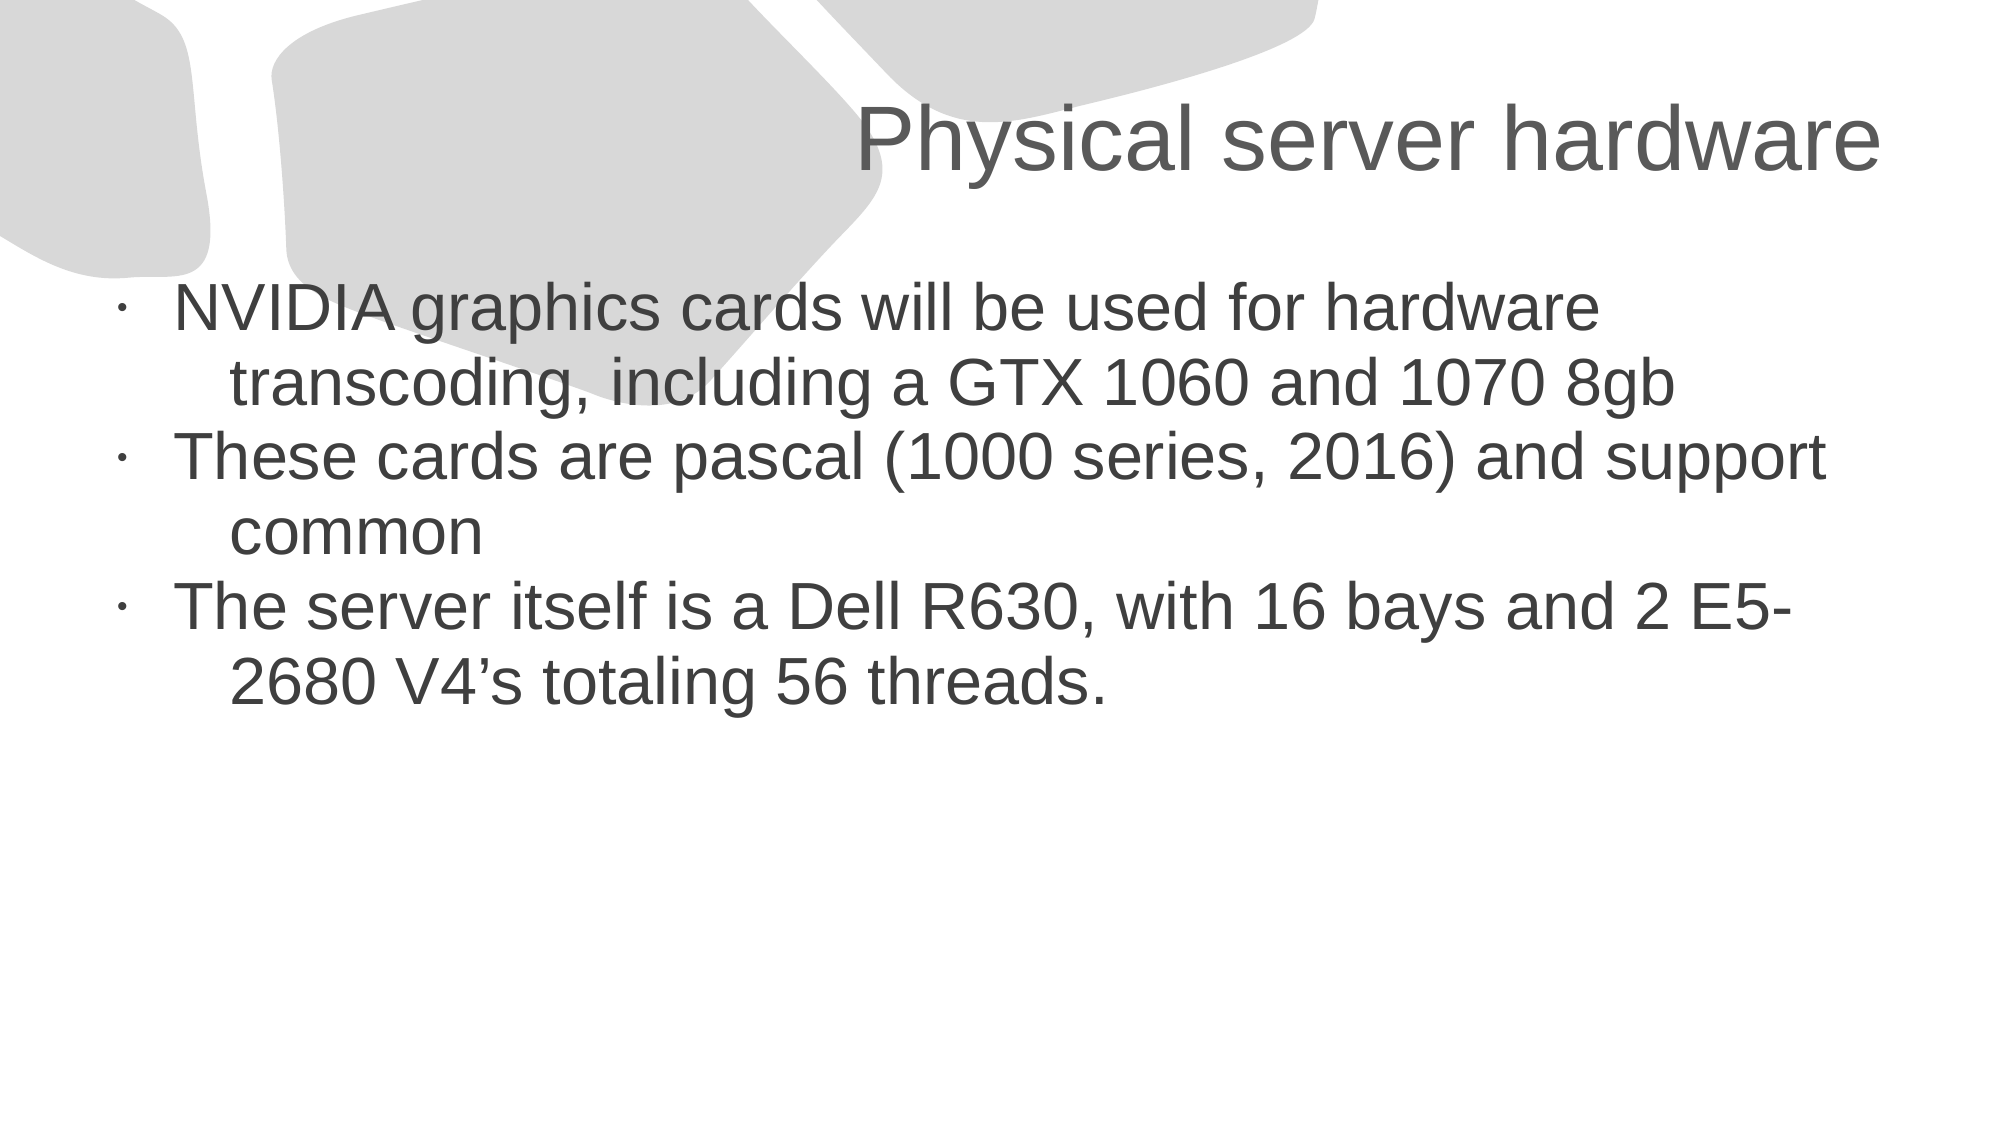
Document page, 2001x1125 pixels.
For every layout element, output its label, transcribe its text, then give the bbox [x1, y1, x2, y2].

title Physical server hardware [99, 45, 1900, 233]
list NVIDIA graphics cards will be used for hardware transcoding, including a GTX 1060 and 1070 8gb These cards are pascal (1000 series, 2016) and support common The server itself is a Dell R630, with 16 bays and 2 E5-2680 V4’s totaling 56 threads. [99, 262, 1900, 1005]
